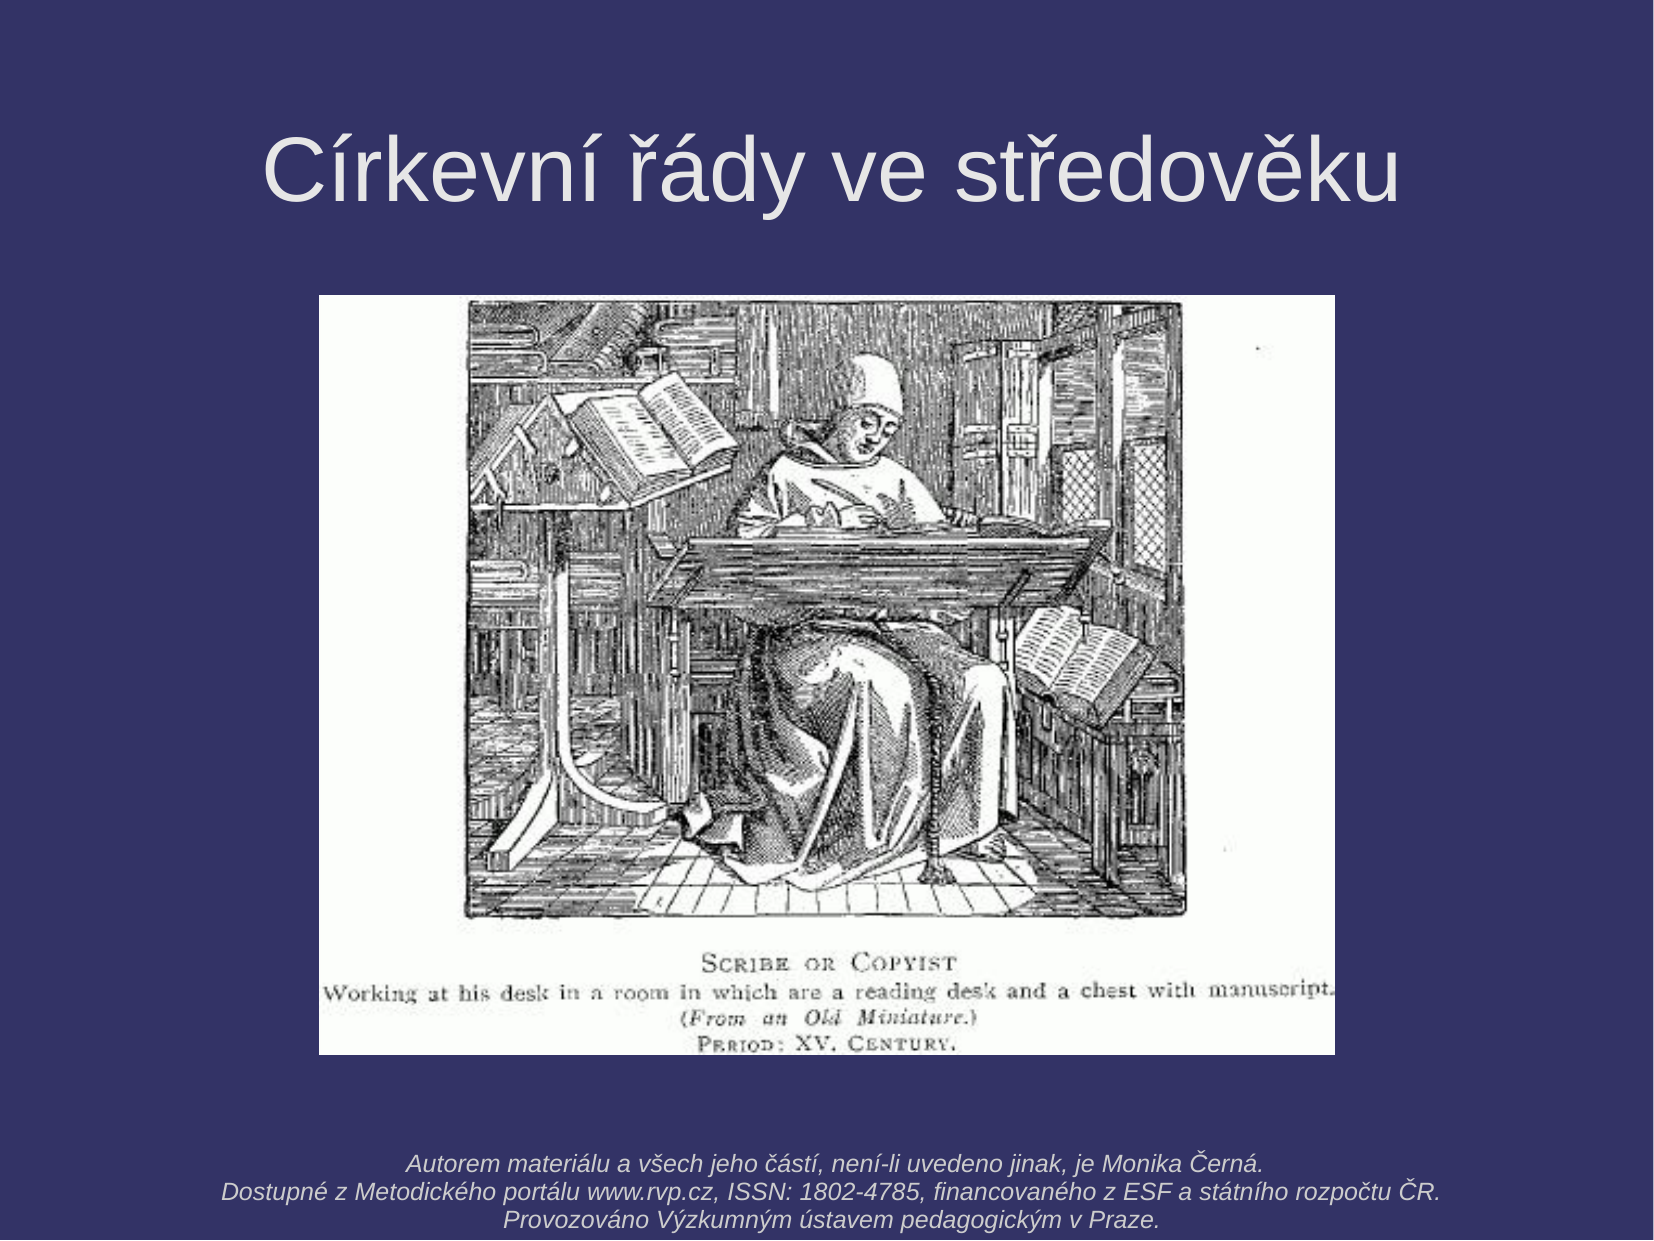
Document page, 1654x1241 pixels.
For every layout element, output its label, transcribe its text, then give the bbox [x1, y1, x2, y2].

title Církevní řády ve středověku [88, 73, 1577, 266]
text_box Autorem materiálu a všech jeho částí, není-li uvedeno jinak, je Monika Černá. Dostupné z Metodického portálu www.rvp.cz, ISSN: 1802-4785, financovaného z ESF a státního rozpočtu ČR. Provozováno Výzkumným ústavem pedagogickým v Praze. [88, 1142, 1577, 1241]
picture [319, 295, 1335, 1055]
